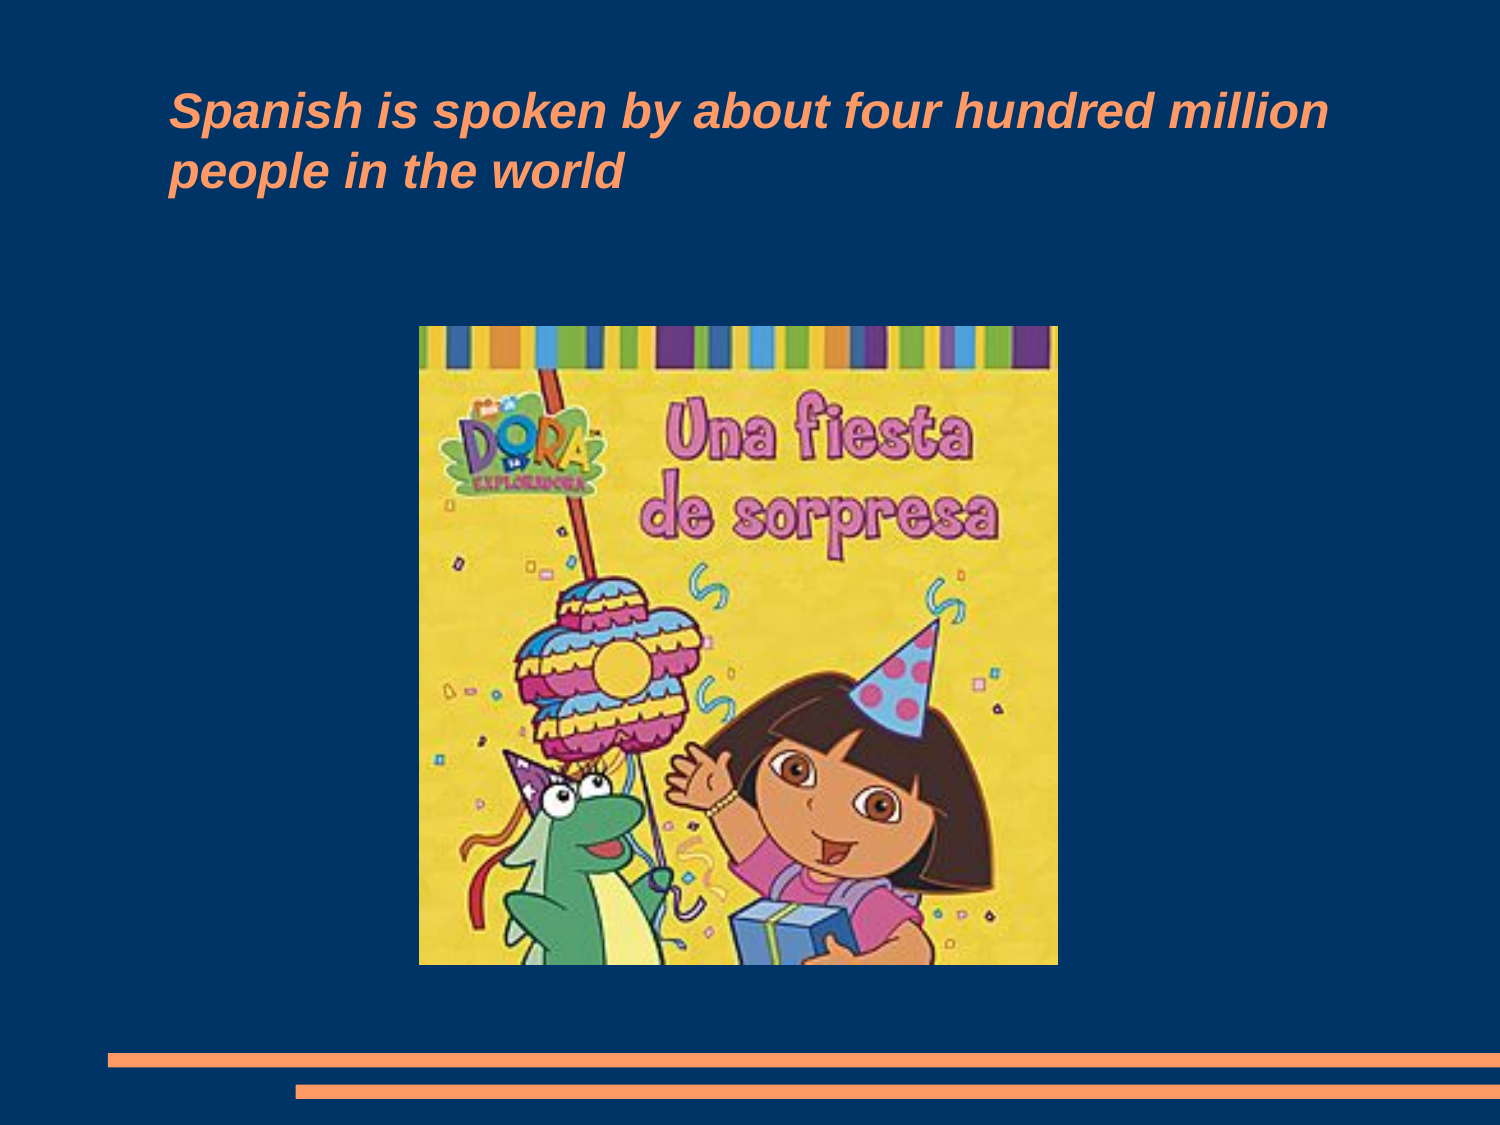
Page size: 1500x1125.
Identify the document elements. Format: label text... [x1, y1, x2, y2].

title Spanish is spoken by about four hundred million people in the world [75, 45, 1426, 233]
picture [419, 326, 1058, 965]
